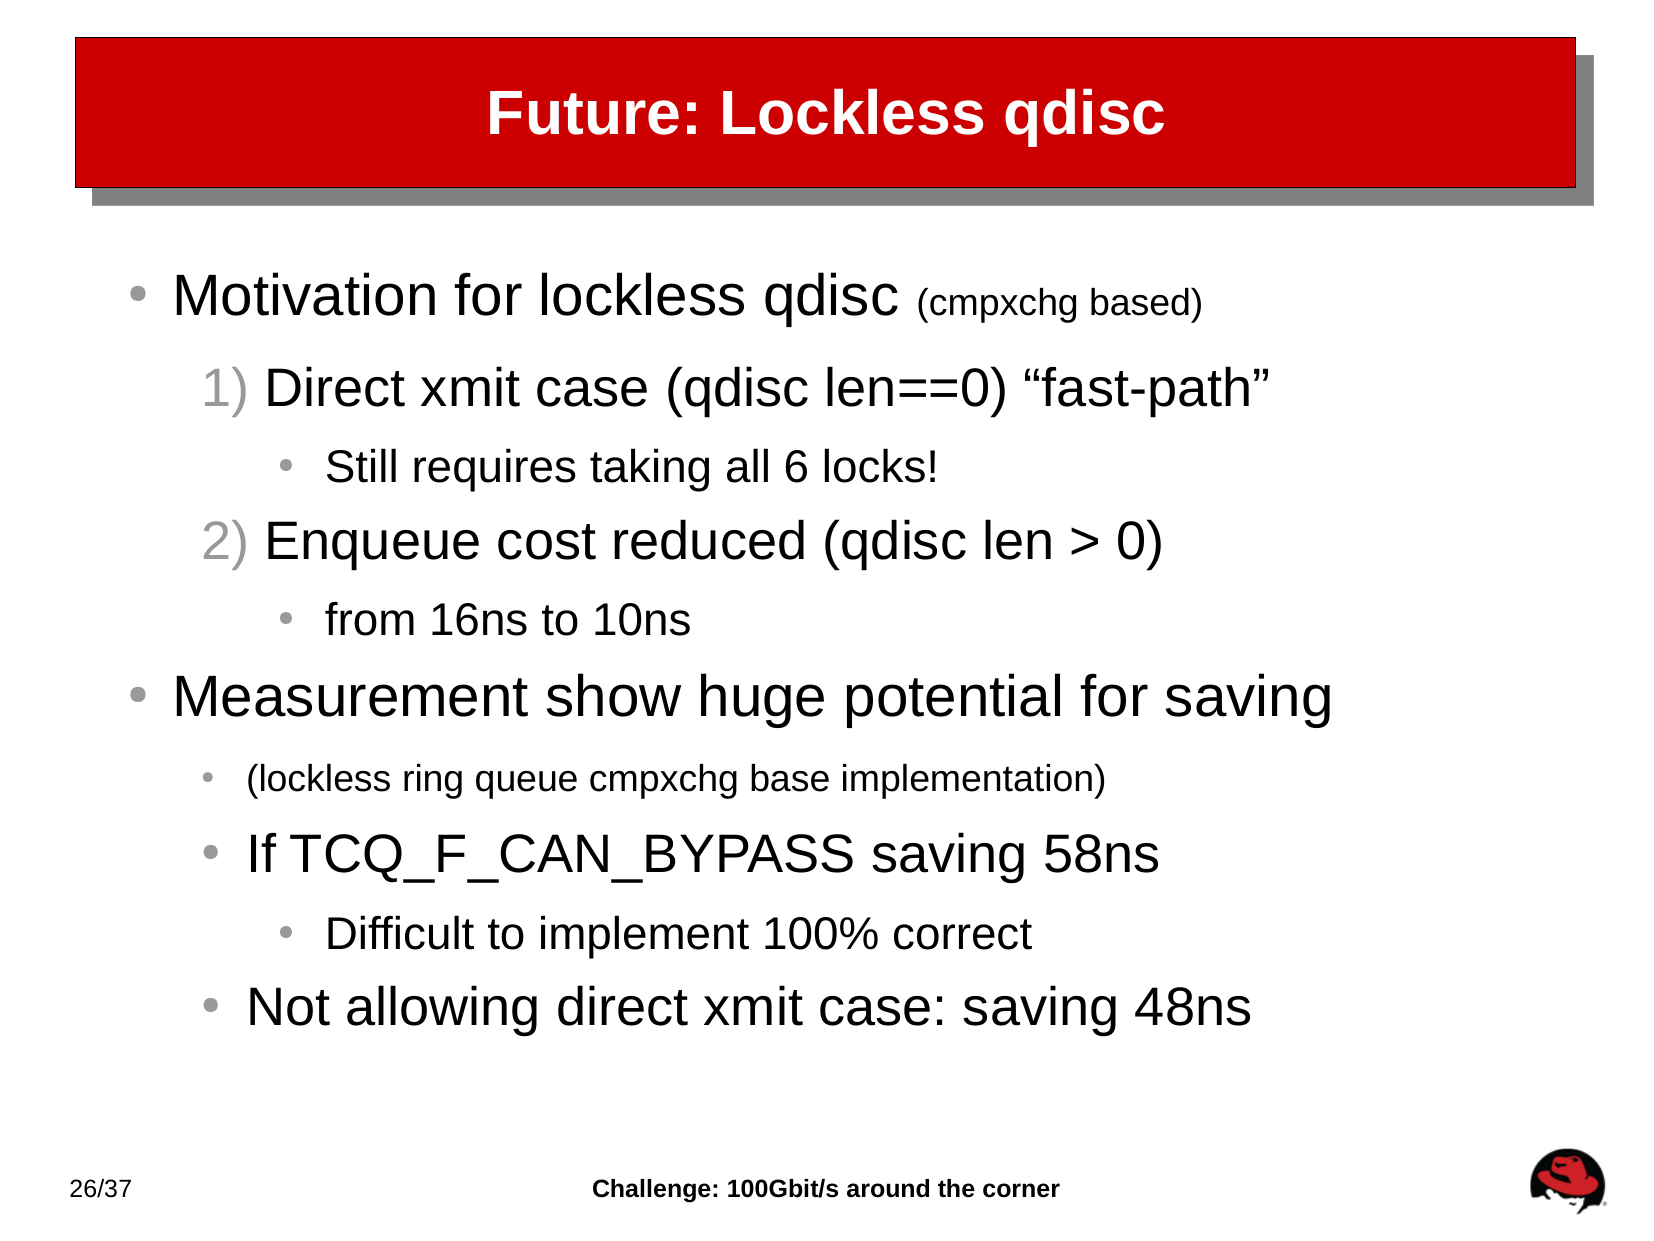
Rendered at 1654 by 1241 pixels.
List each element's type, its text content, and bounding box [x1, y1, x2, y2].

title Future: Lockless qdisc [116, 37, 1538, 188]
picture [1529, 1146, 1613, 1224]
list Motivation for lockless qdisc (cmpxchg based) Direct xmit case (qdisc len==0) “fast-path” Still requires taking all 6 locks! Enqueue cost reduced (qdisc len > 0) from 16ns to 10ns Measurement show huge potential for saving (lockless ring queue cmpxchg base implementation) If TCQ_F_CAN_BYPASS saving 58ns Difficult to implement 100% correct Not allowing direct xmit case: saving 48ns [112, 262, 1538, 1051]
